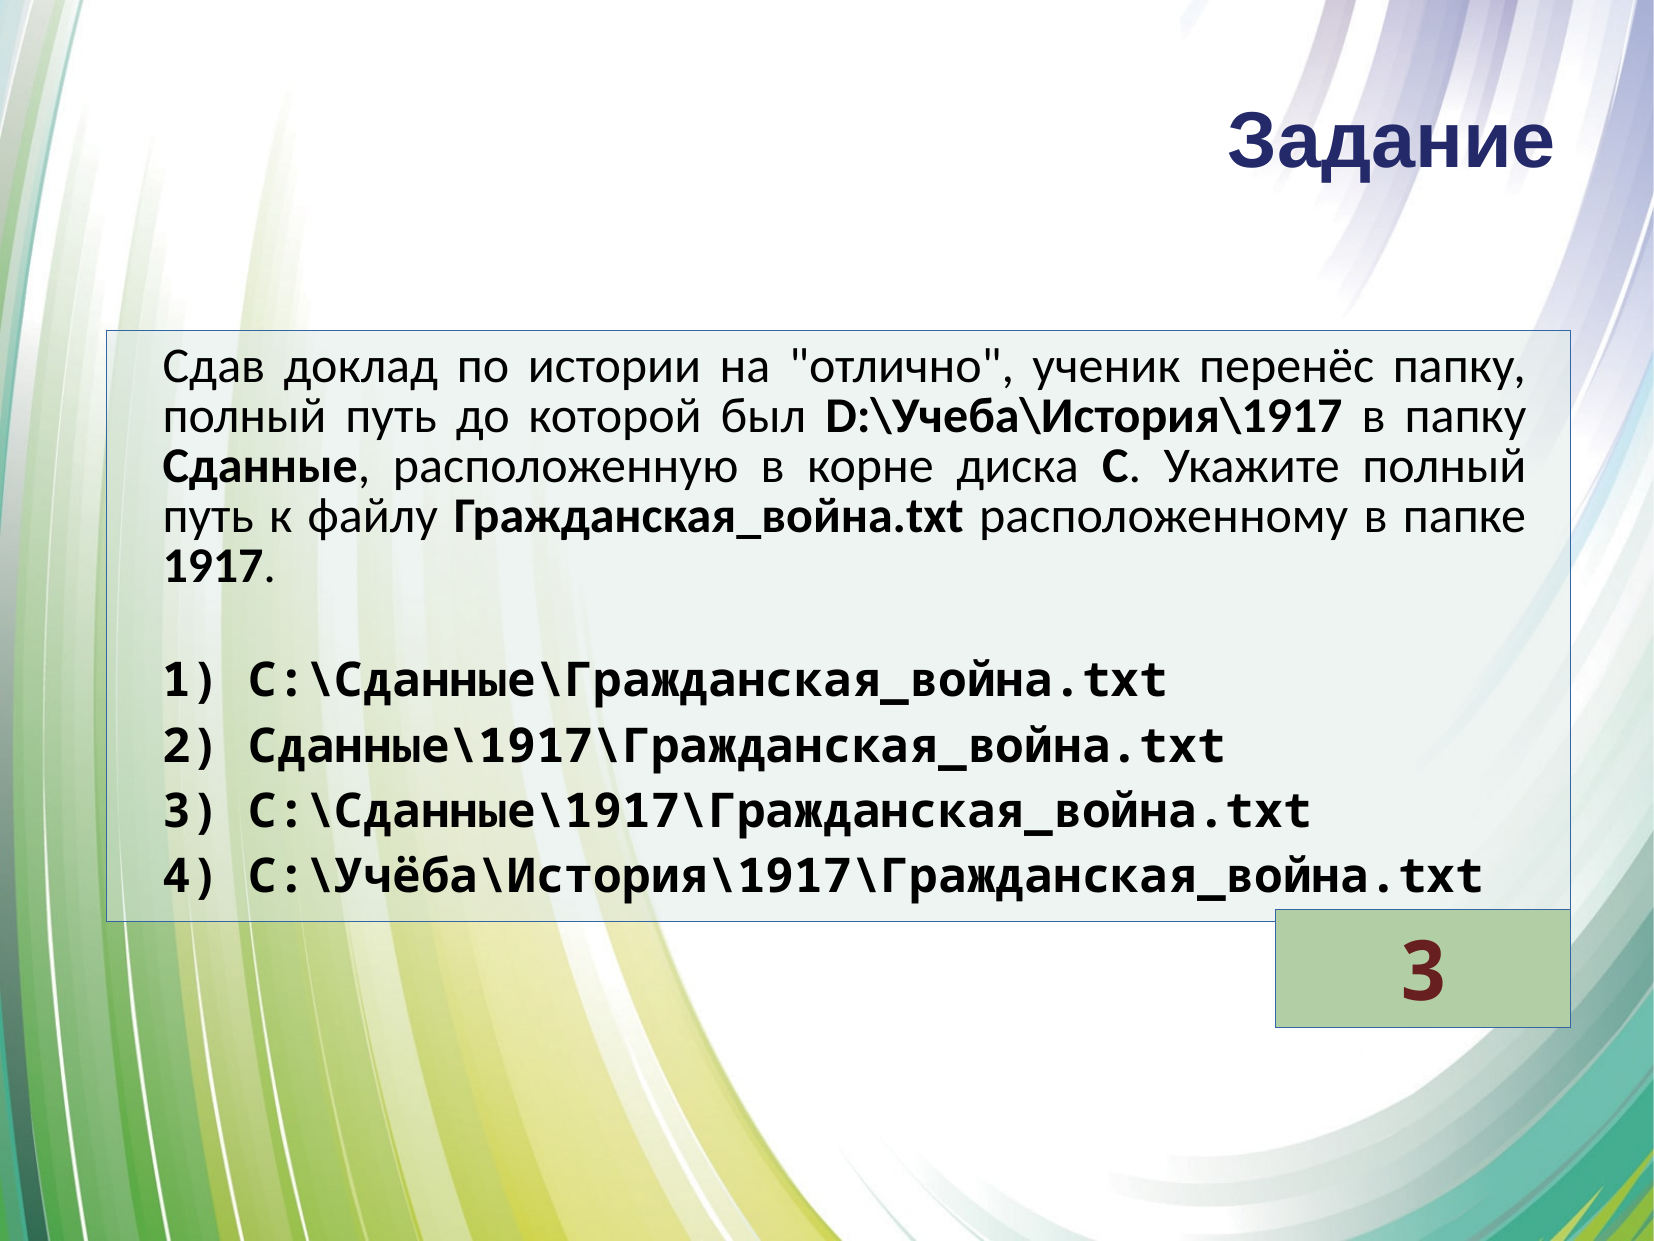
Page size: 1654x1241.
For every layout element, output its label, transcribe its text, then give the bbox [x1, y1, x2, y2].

picture [0, 0, 1654, 1241]
text_box 3 [1275, 909, 1571, 1028]
text_box Задание [58, 58, 1571, 215]
text_box Сдав доклад по истории на "отлично", ученик перенёс папку, полный путь до которой был D:\Учеба\История\1917 в папку Сданные, расположенную в корне диска С. Укажите полный путь к файлу Гражданская_война.txt расположенному в папке 1917. 1) С:\Сданные\Гражданская_война.txt 2) Сданные\1917\Гражданская_война.txt 3) С:\Сданные\1917\Гражданская_война.txt 4) С:\Учёба\История\1917\Гражданcкая_война.tхt [106, 330, 1571, 922]
